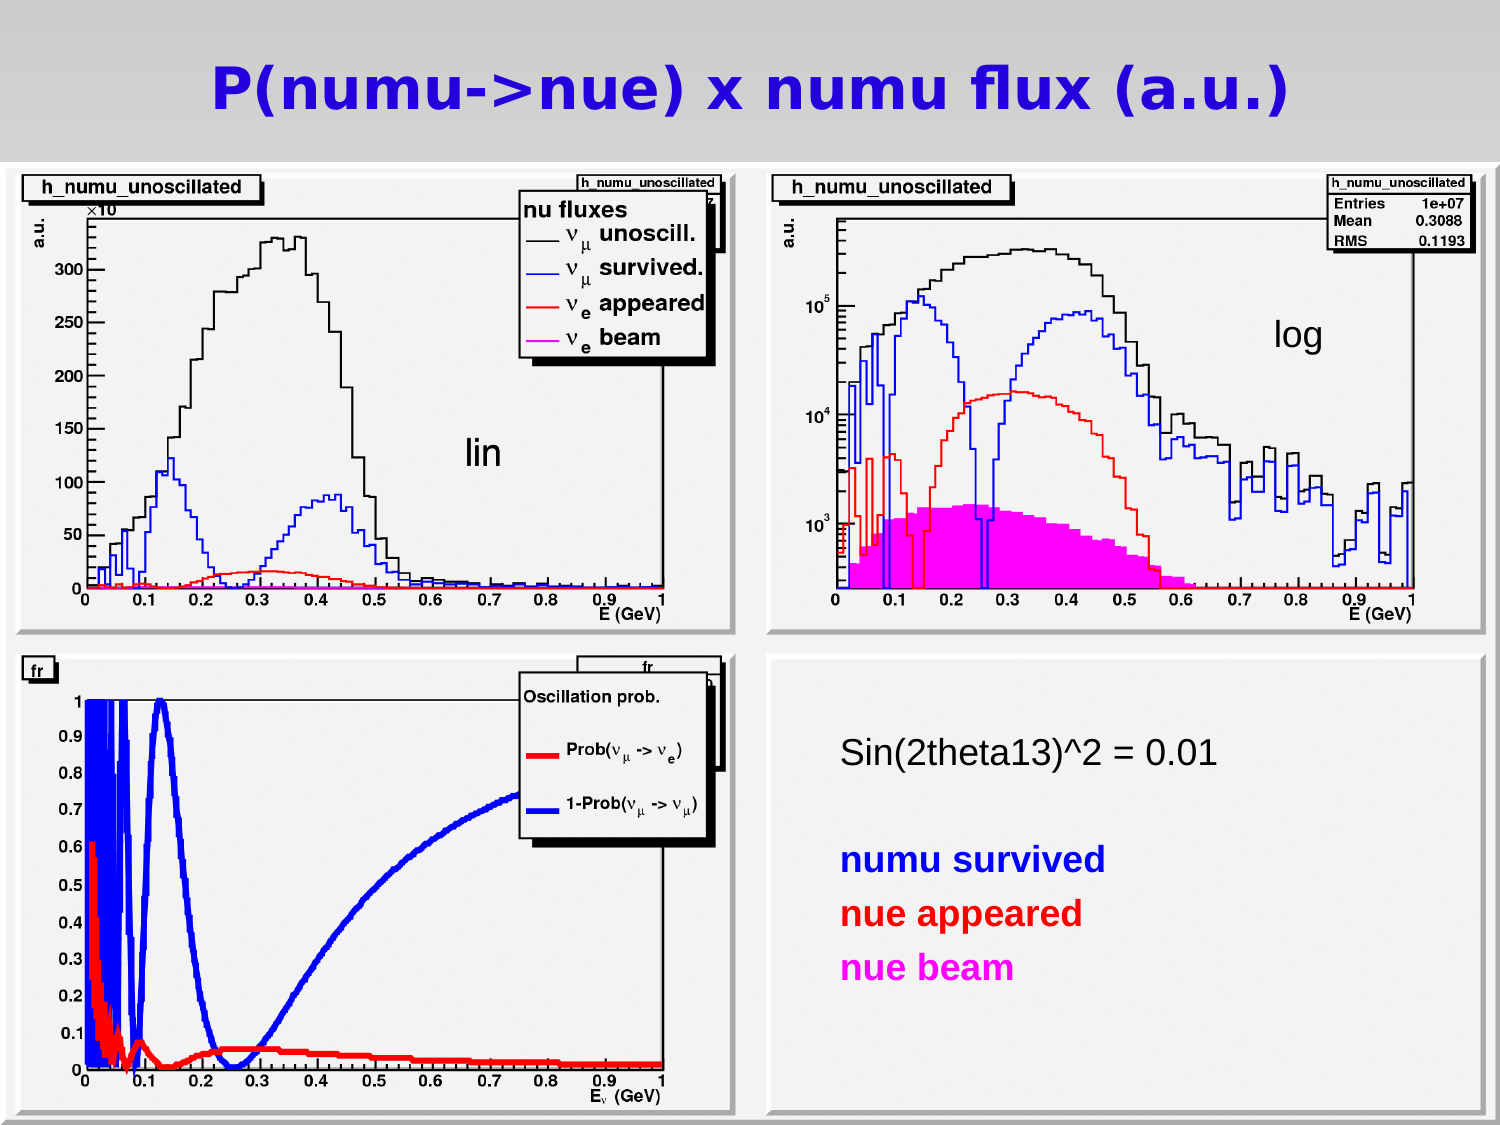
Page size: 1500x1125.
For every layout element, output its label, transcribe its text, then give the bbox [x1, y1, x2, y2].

text_box lin [450, 412, 601, 481]
picture [0, 162, 1500, 1125]
title P(numu->nue) x numu flux (a.u.) [86, 4, 1435, 162]
text_box Sin(2theta13)^2 = 0.01 numu survived nue appeared nue beam [825, 712, 1276, 1049]
text_box log [1259, 294, 1410, 363]
